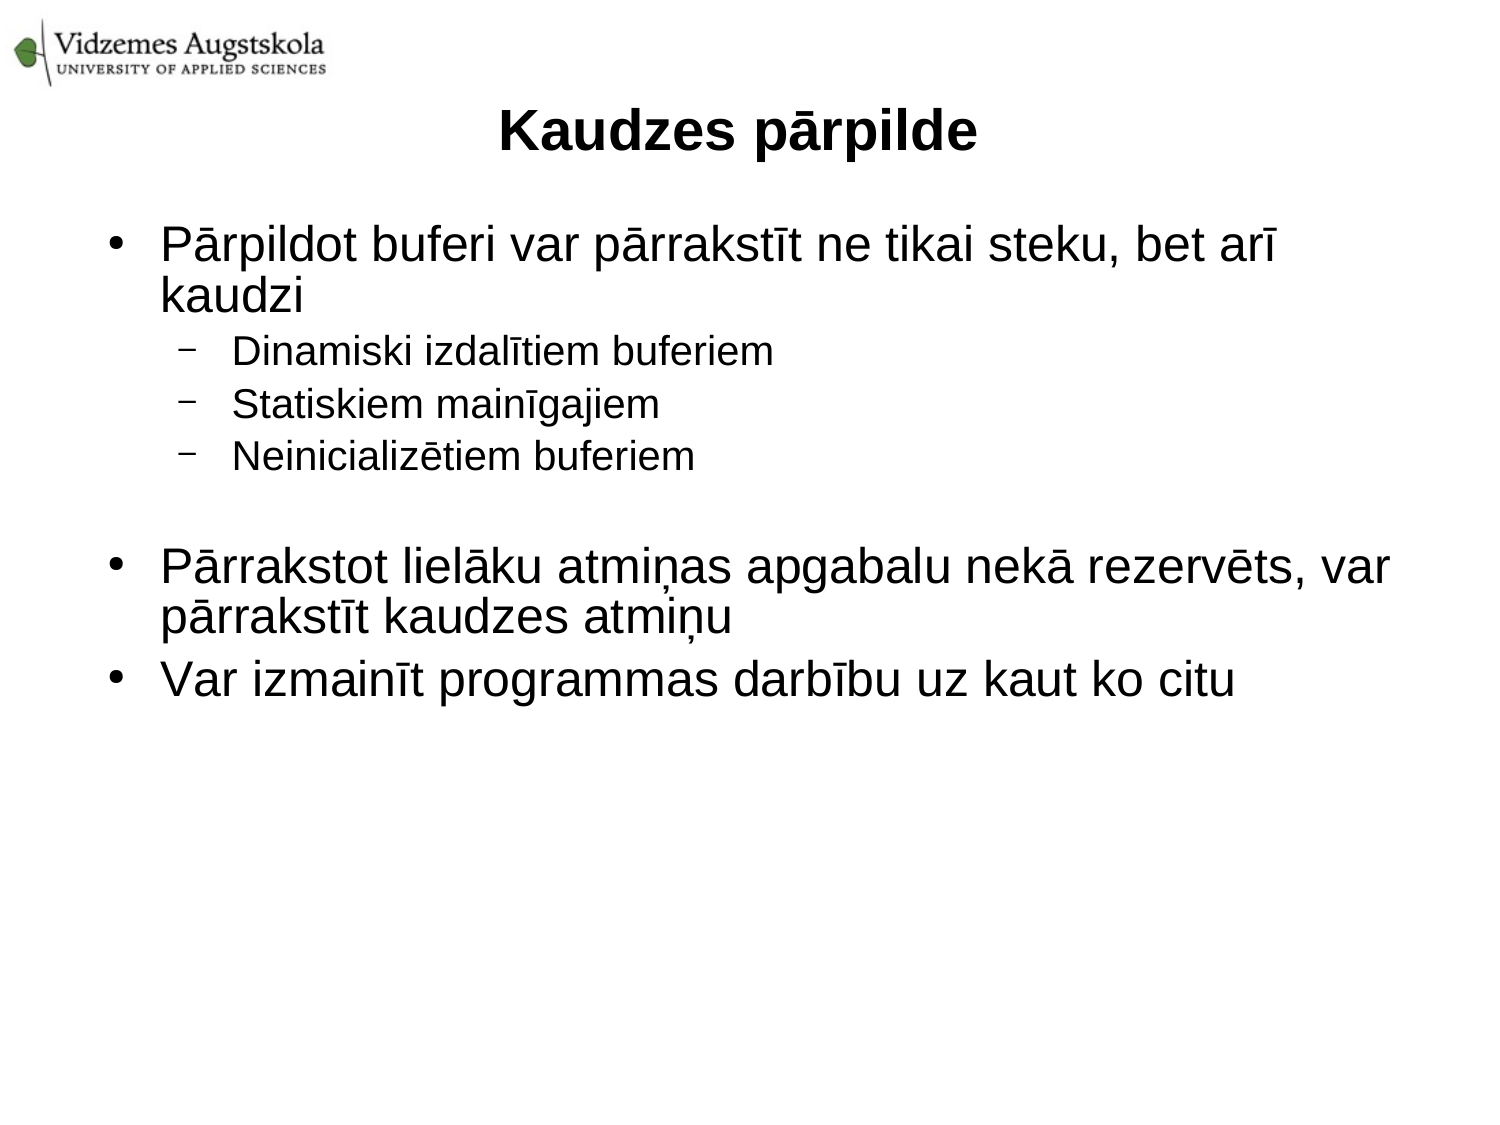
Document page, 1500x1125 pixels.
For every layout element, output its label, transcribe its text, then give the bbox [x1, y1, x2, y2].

list Pārpildot buferi var pārrakstīt ne tikai steku, bet arī kaudzi Dinamiski izdalītiem buferiem Statiskiem mainīgajiem Neinicializētiem buferiem Pārrakstot lielāku atmiņas apgabalu nekā rezervēts, var pārrakstīt kaudzes atmiņu Var izmainīt programmas darbību uz kaut ko citu [74, 214, 1424, 1004]
title Kaudzes pārpilde [85, 87, 1372, 177]
picture [5, 2, 334, 102]
